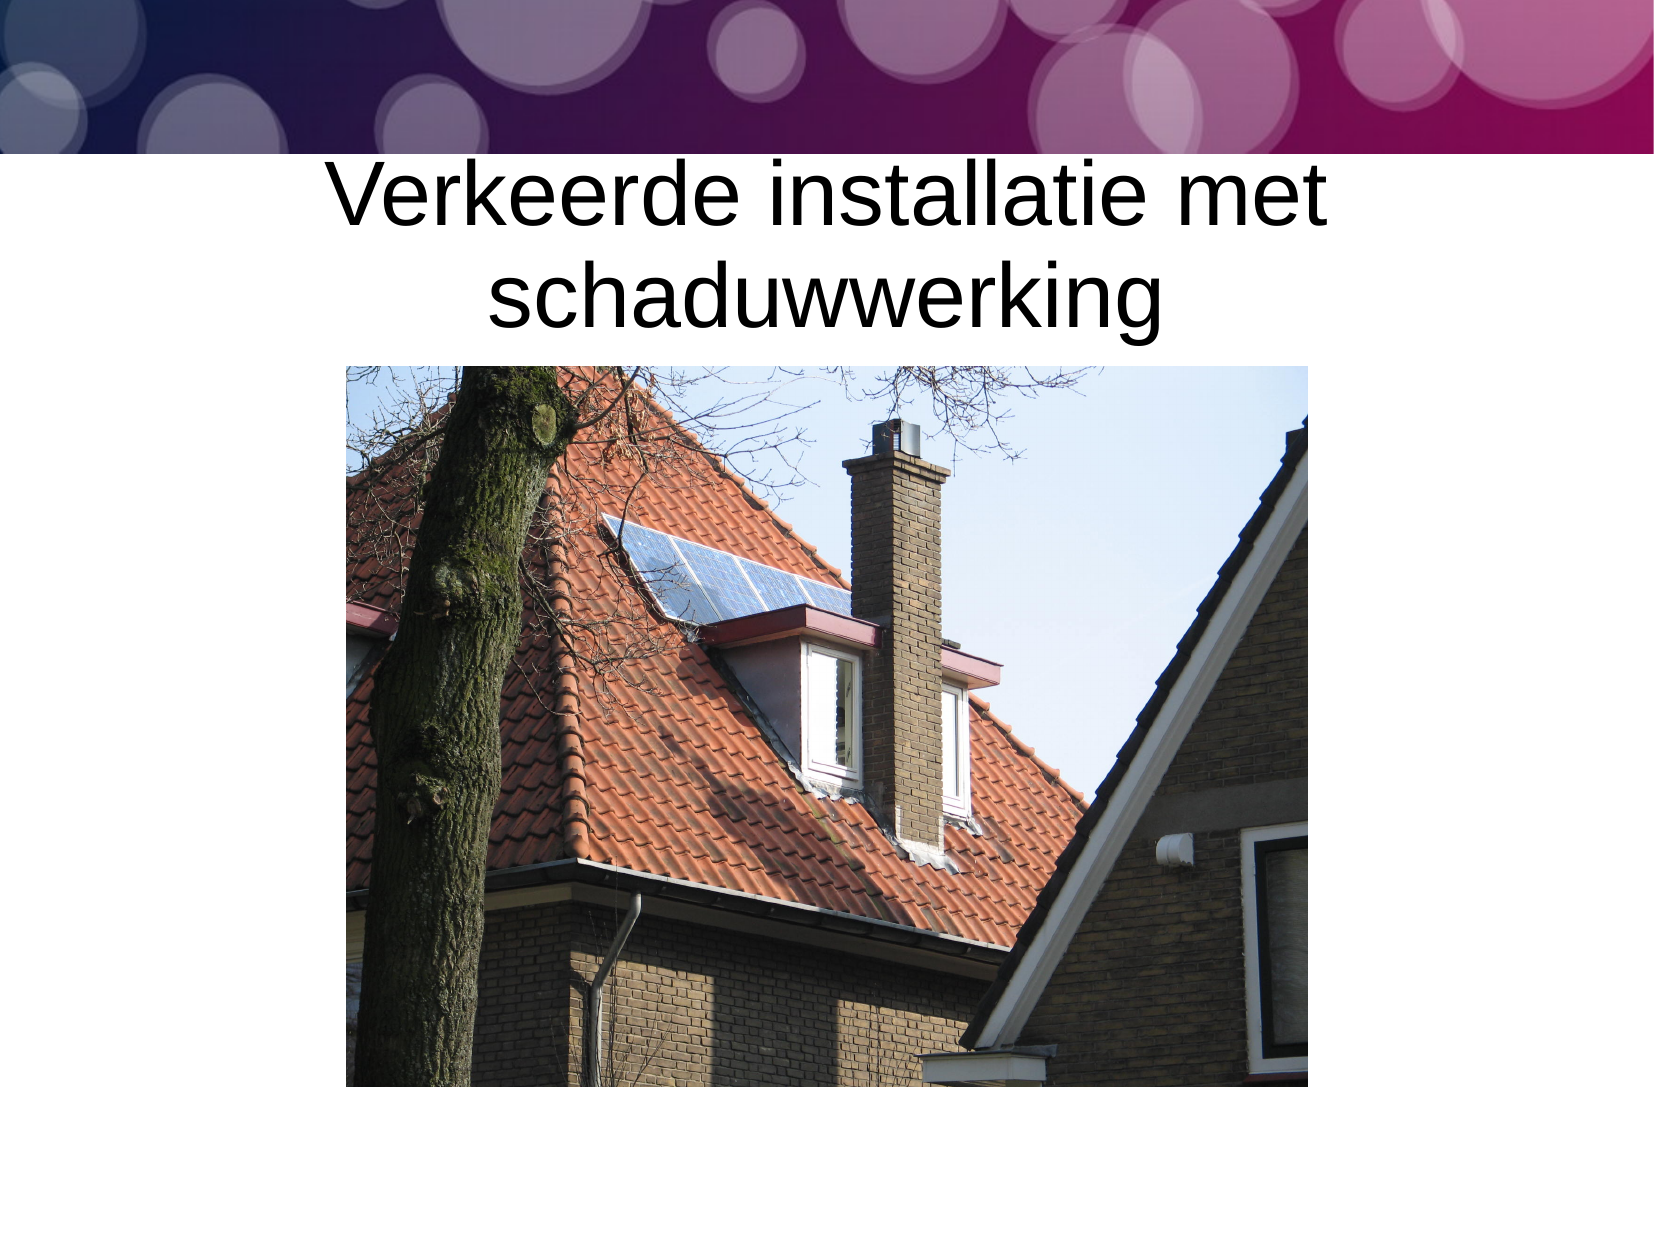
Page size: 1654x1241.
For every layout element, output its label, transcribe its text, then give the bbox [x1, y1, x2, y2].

picture [0, 0, 1654, 154]
picture [346, 366, 1308, 1087]
title Verkeerde installatie met schaduwwerking [82, 142, 1571, 348]
